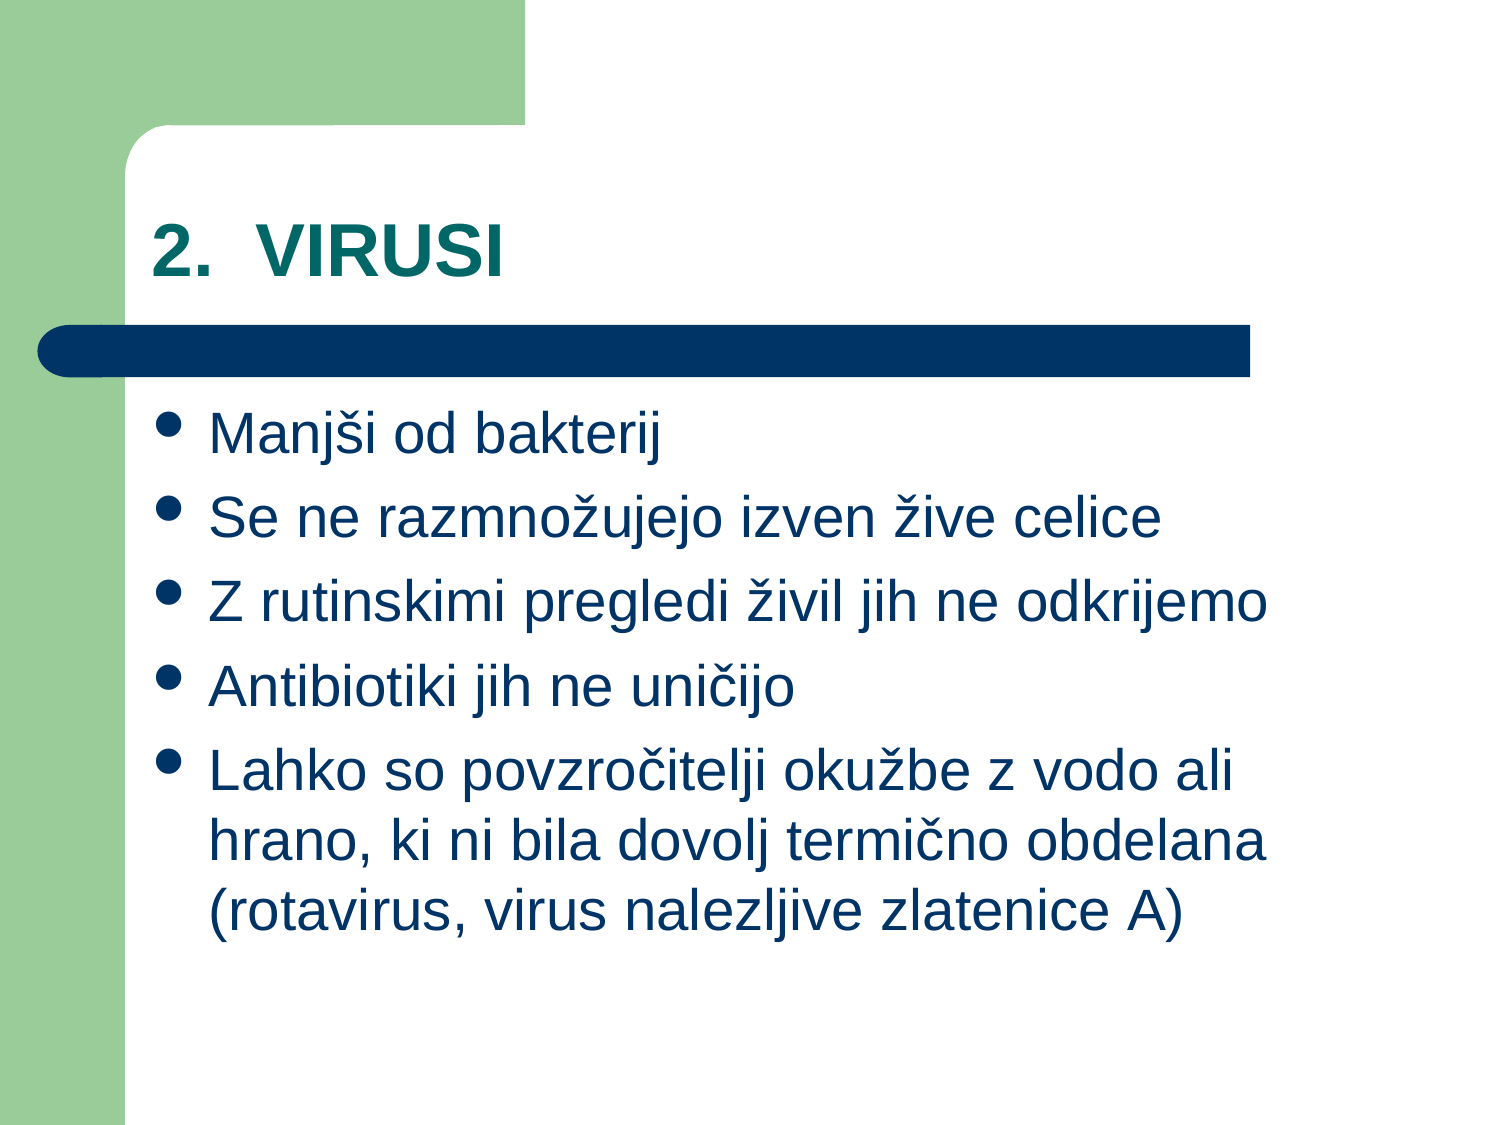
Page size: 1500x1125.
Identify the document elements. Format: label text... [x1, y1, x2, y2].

list Manjši od bakterij Se ne razmnožujejo izven žive celice Z rutinskimi pregledi živil jih ne odkrijemo Antibiotiki jih ne uničijo Lahko so povzročitelji okužbe z vodo ali hrano, ki ni bila dovolj termično obdelana (rotavirus, virus nalezljive zlatenice A) [137, 387, 1400, 999]
title 2. VIRUSI [136, 136, 1414, 301]
